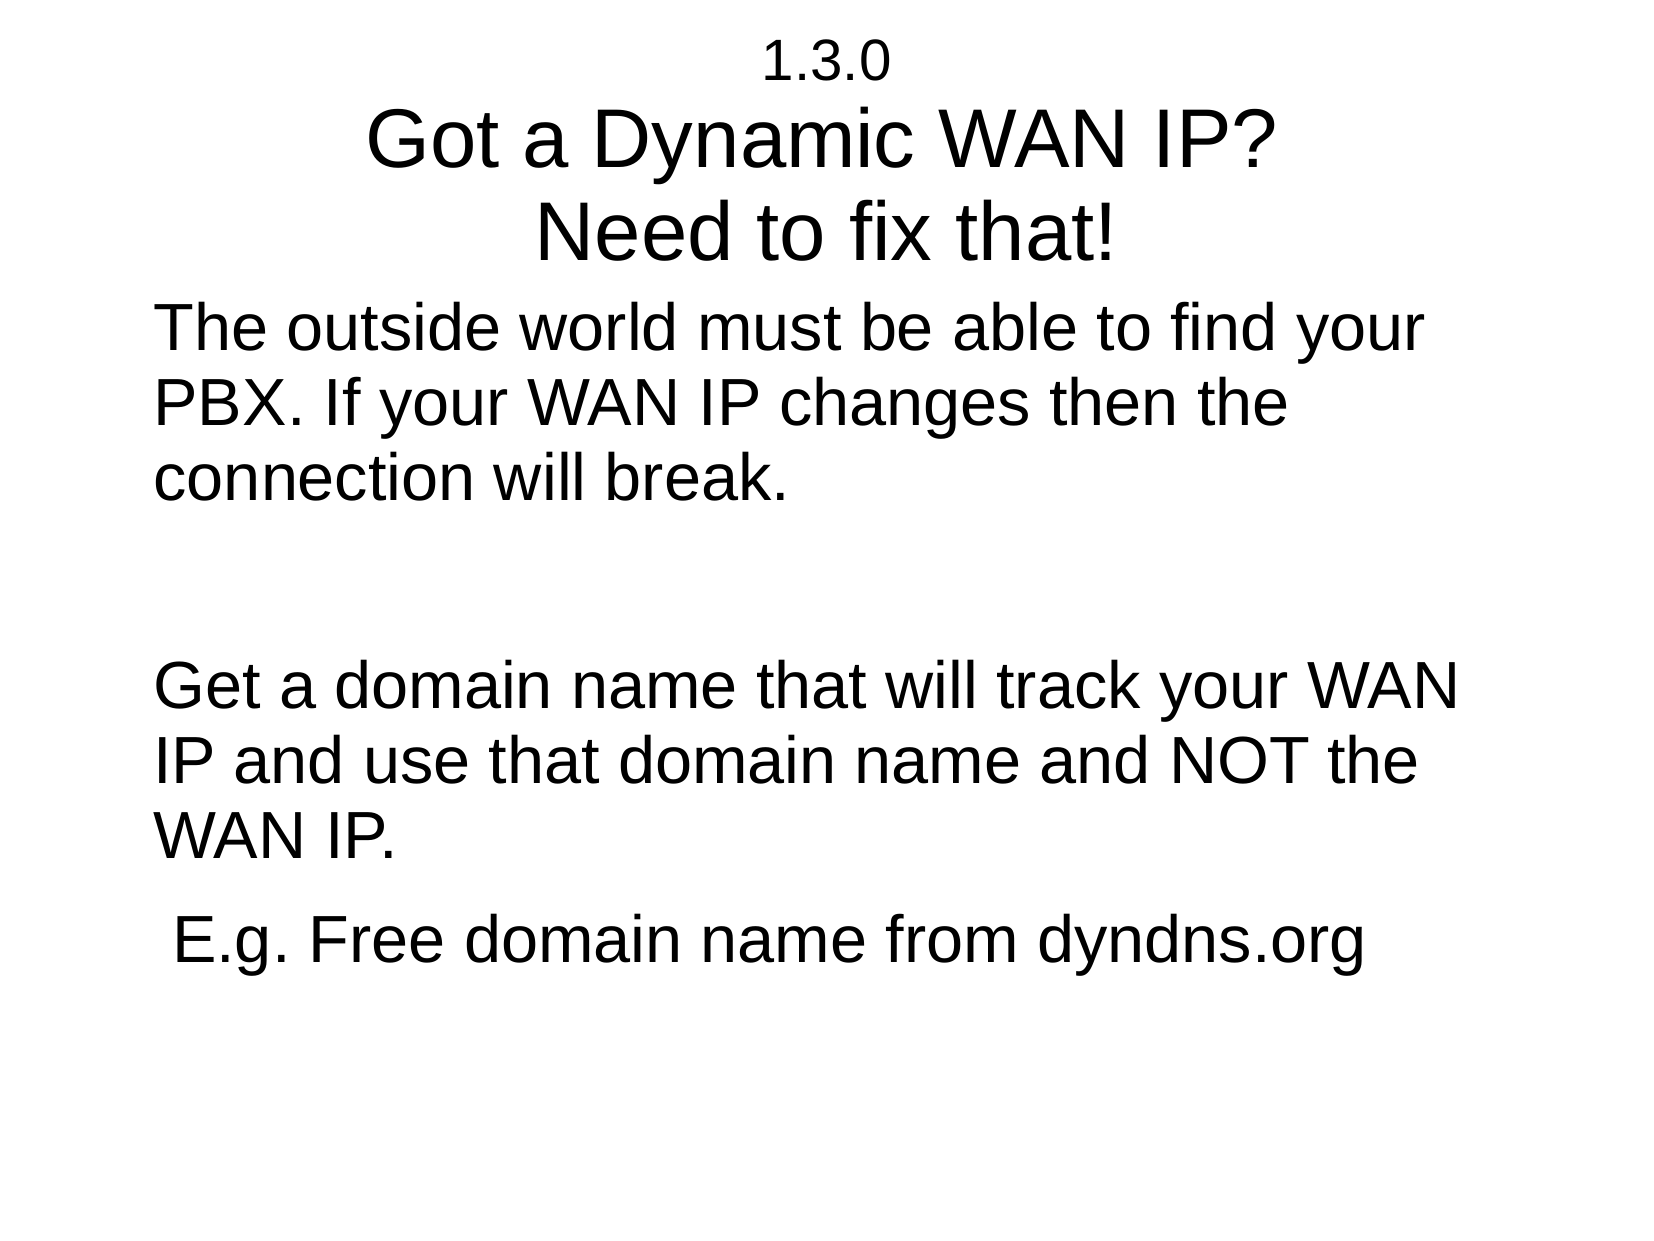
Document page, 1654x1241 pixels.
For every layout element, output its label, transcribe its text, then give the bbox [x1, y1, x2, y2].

list The outside world must be able to find your PBX. If your WAN IP changes then the connection will break. Get a domain name that will track your WAN IP and use that domain name and NOT the WAN IP. E.g. Free domain name from dyndns.org [82, 290, 1538, 1010]
title 1.3.0 Got a Dynamic WAN IP? Need to fix that! [82, 27, 1571, 279]
